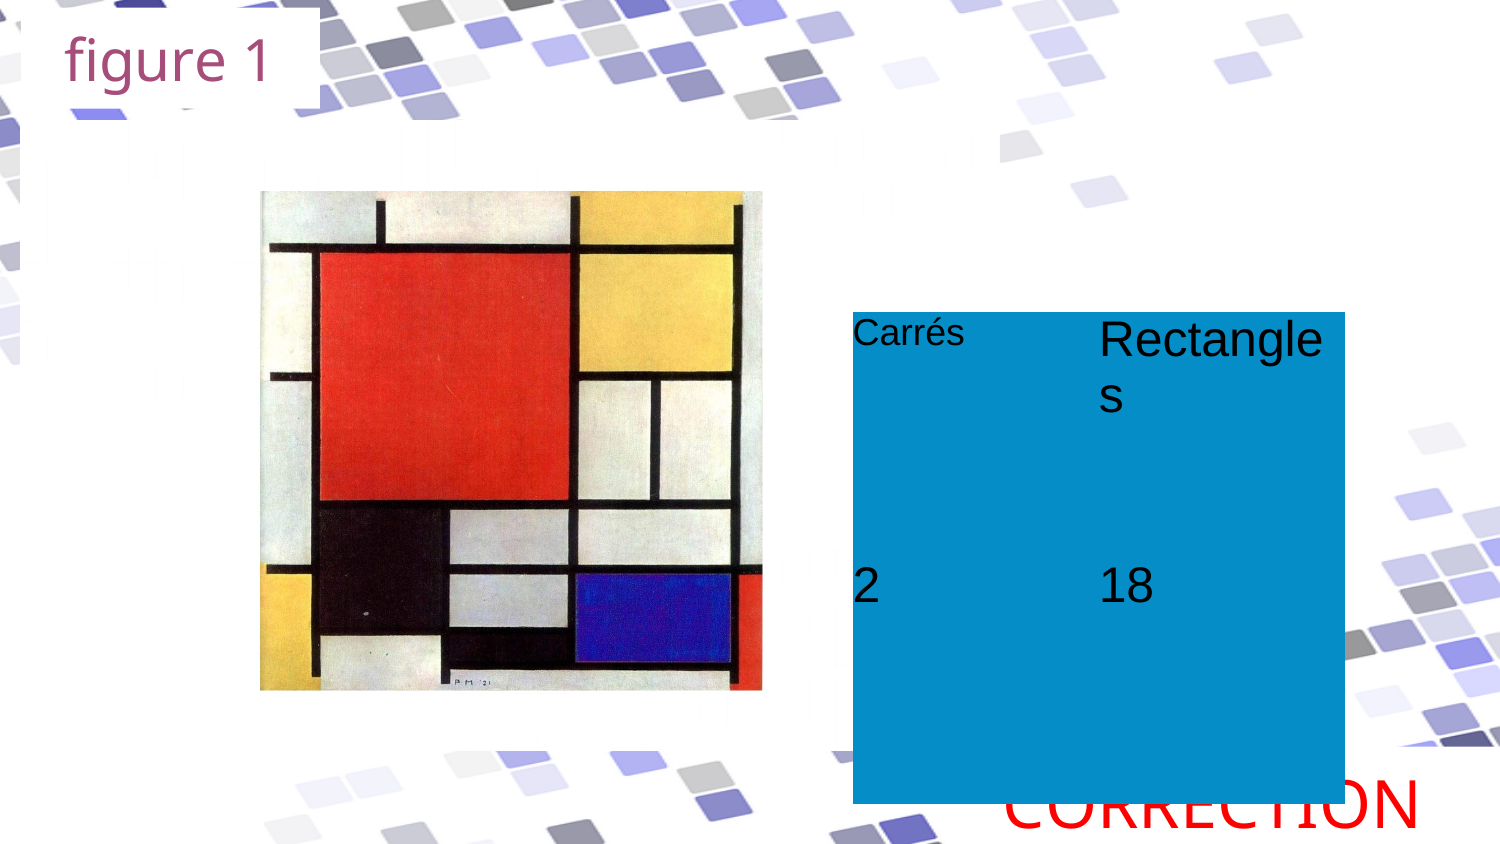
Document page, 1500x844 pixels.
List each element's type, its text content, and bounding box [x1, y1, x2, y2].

table_cell 18 [1099, 558, 1345, 804]
picture [0, 0, 1500, 844]
table_header Carrés [853, 312, 1099, 558]
table_cell 2 [853, 558, 1099, 804]
table_header Rectangles [1099, 312, 1345, 558]
text_box CORRECTION [987, 746, 1500, 844]
text_box figure 1 [20, 7, 320, 109]
